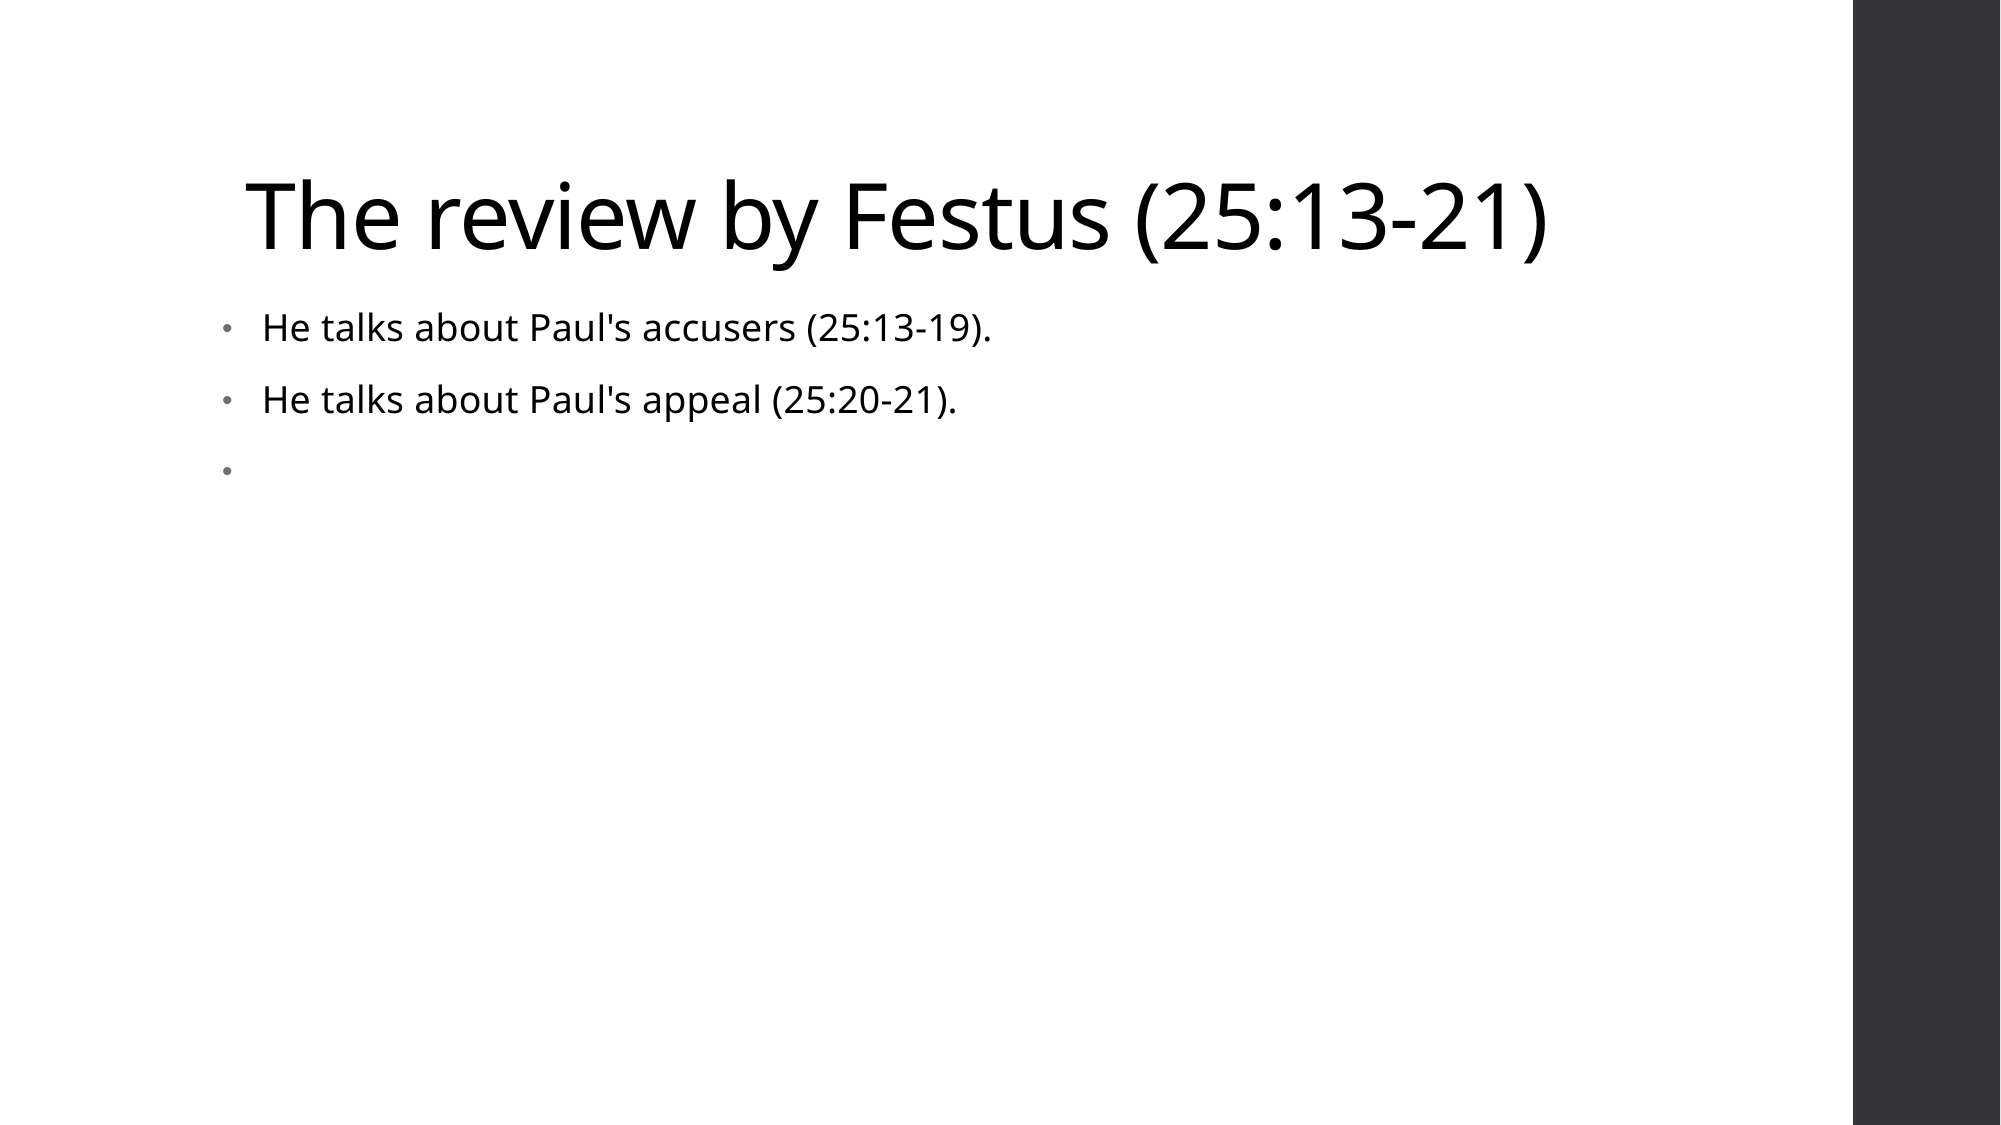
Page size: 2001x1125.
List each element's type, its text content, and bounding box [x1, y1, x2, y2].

title The review by Festus (25:13-21) [206, 60, 1797, 278]
list He talks about Paul's accusers (25:13-19). He talks about Paul's appeal (25:20-21). [206, 299, 1617, 1014]
